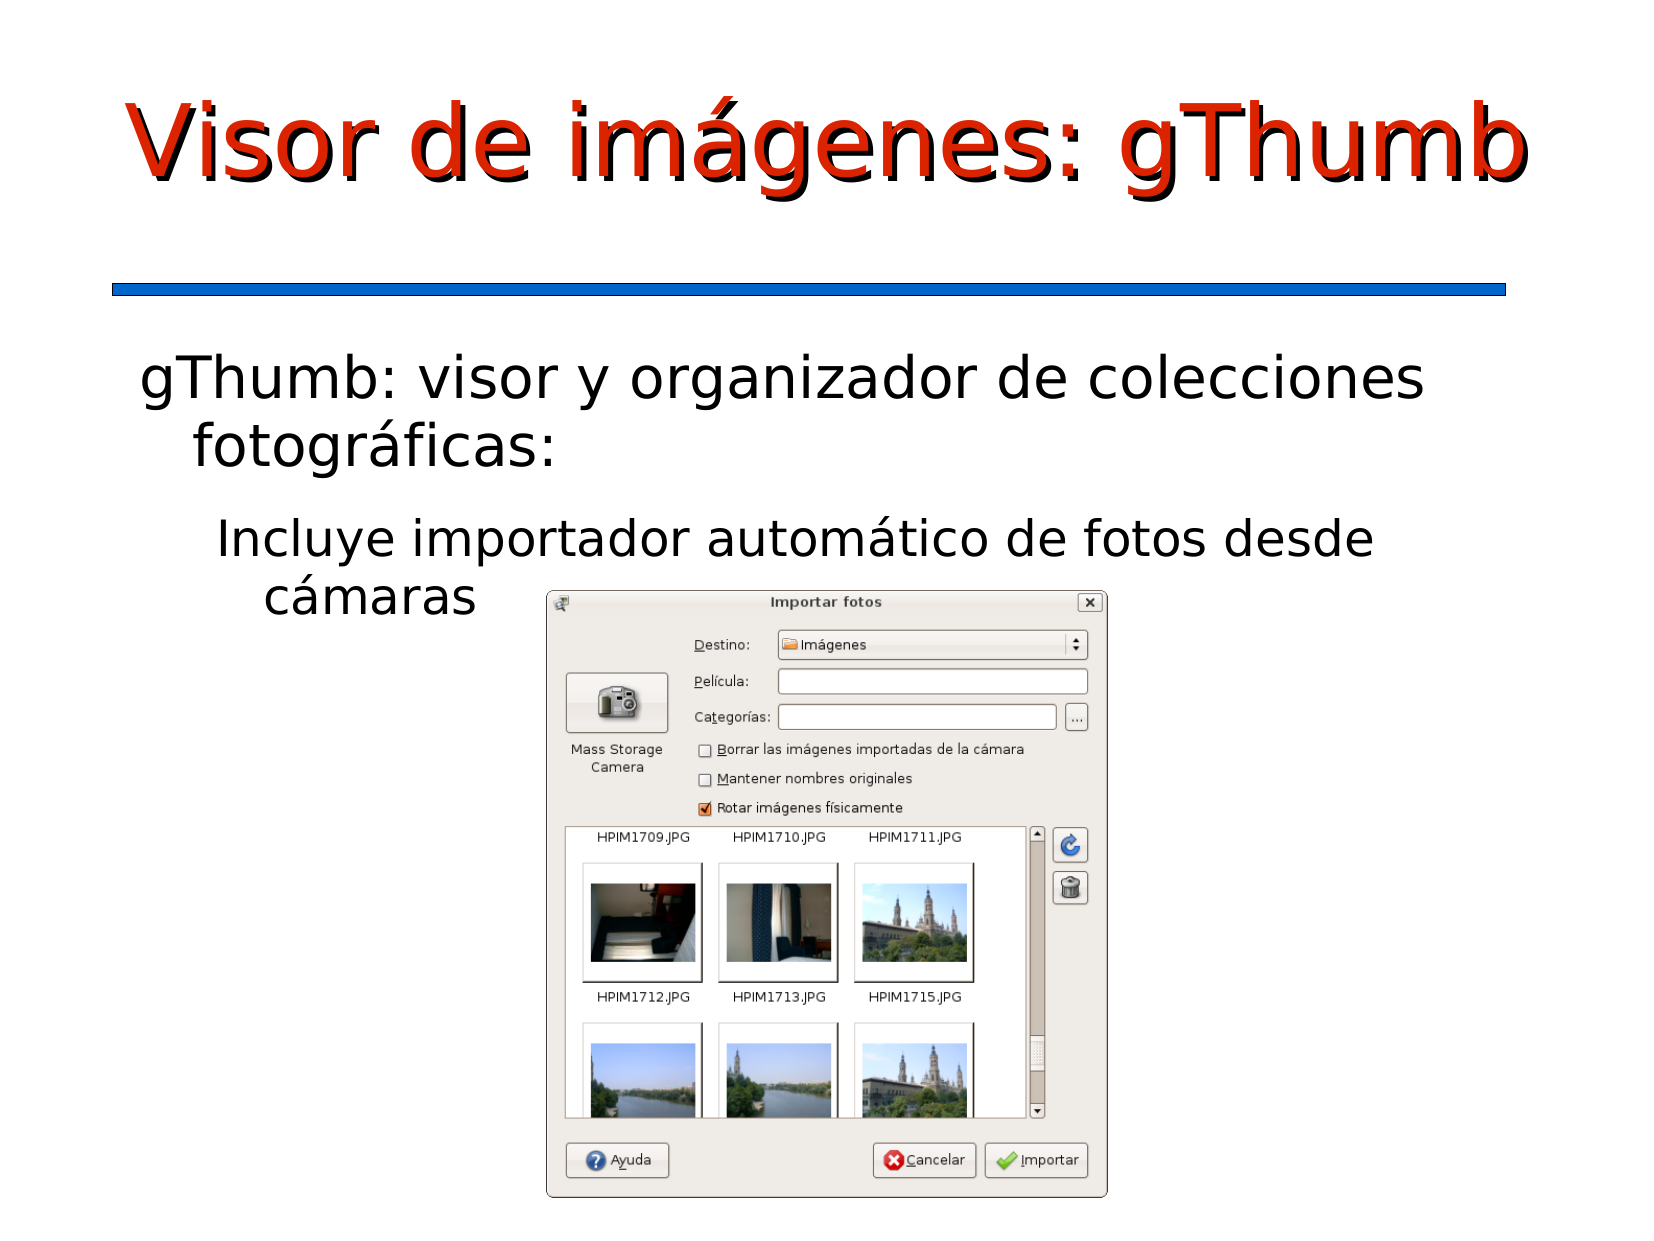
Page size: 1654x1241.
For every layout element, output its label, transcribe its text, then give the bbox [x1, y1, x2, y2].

title Visor de imágenes: gThumb [121, 37, 1534, 246]
picture [546, 590, 1108, 1198]
list gThumb: visor y organizador de colecciones fotográficas: Incluye importador automático de fotos desde cámaras [121, 344, 1534, 1127]
